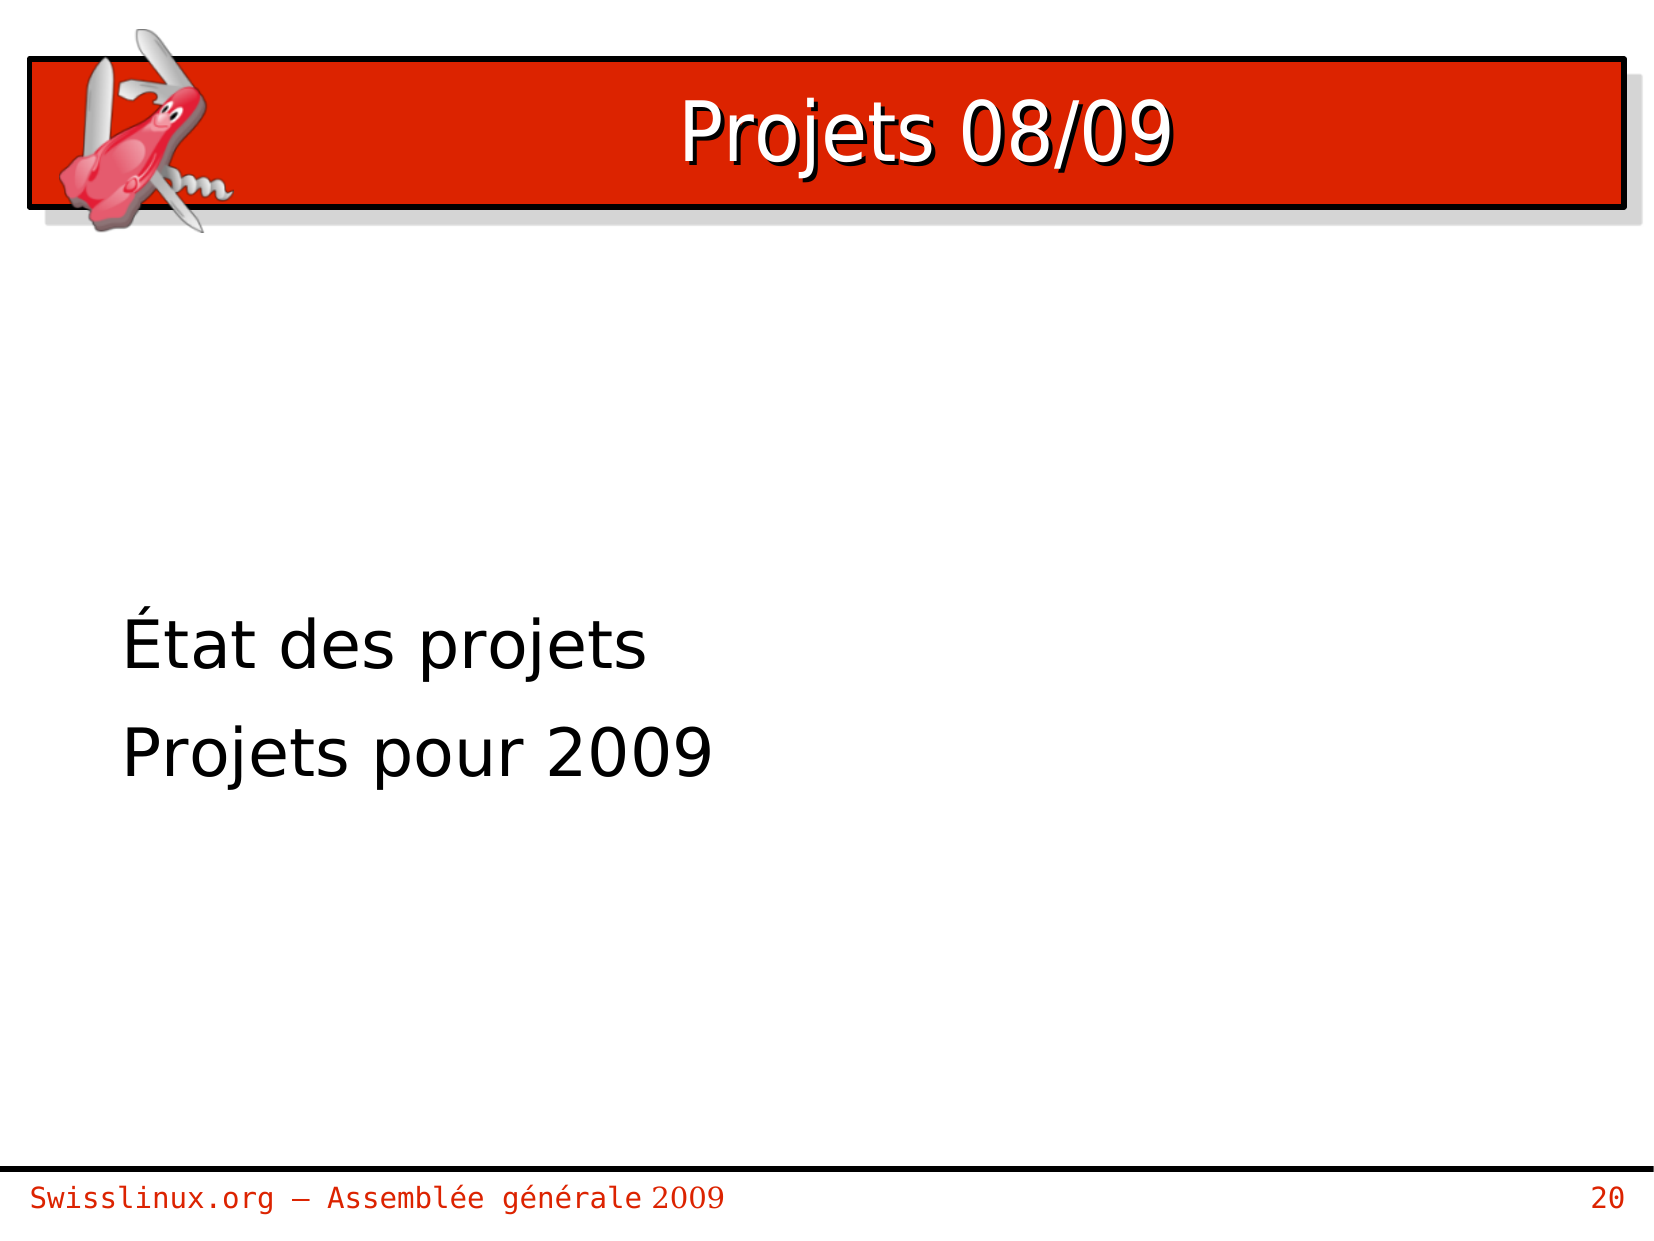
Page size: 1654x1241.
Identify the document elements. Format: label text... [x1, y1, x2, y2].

title Projets 08/09 [259, 84, 1595, 182]
picture [59, 29, 234, 233]
list État des projets Projets pour 2009 [82, 290, 1571, 1109]
